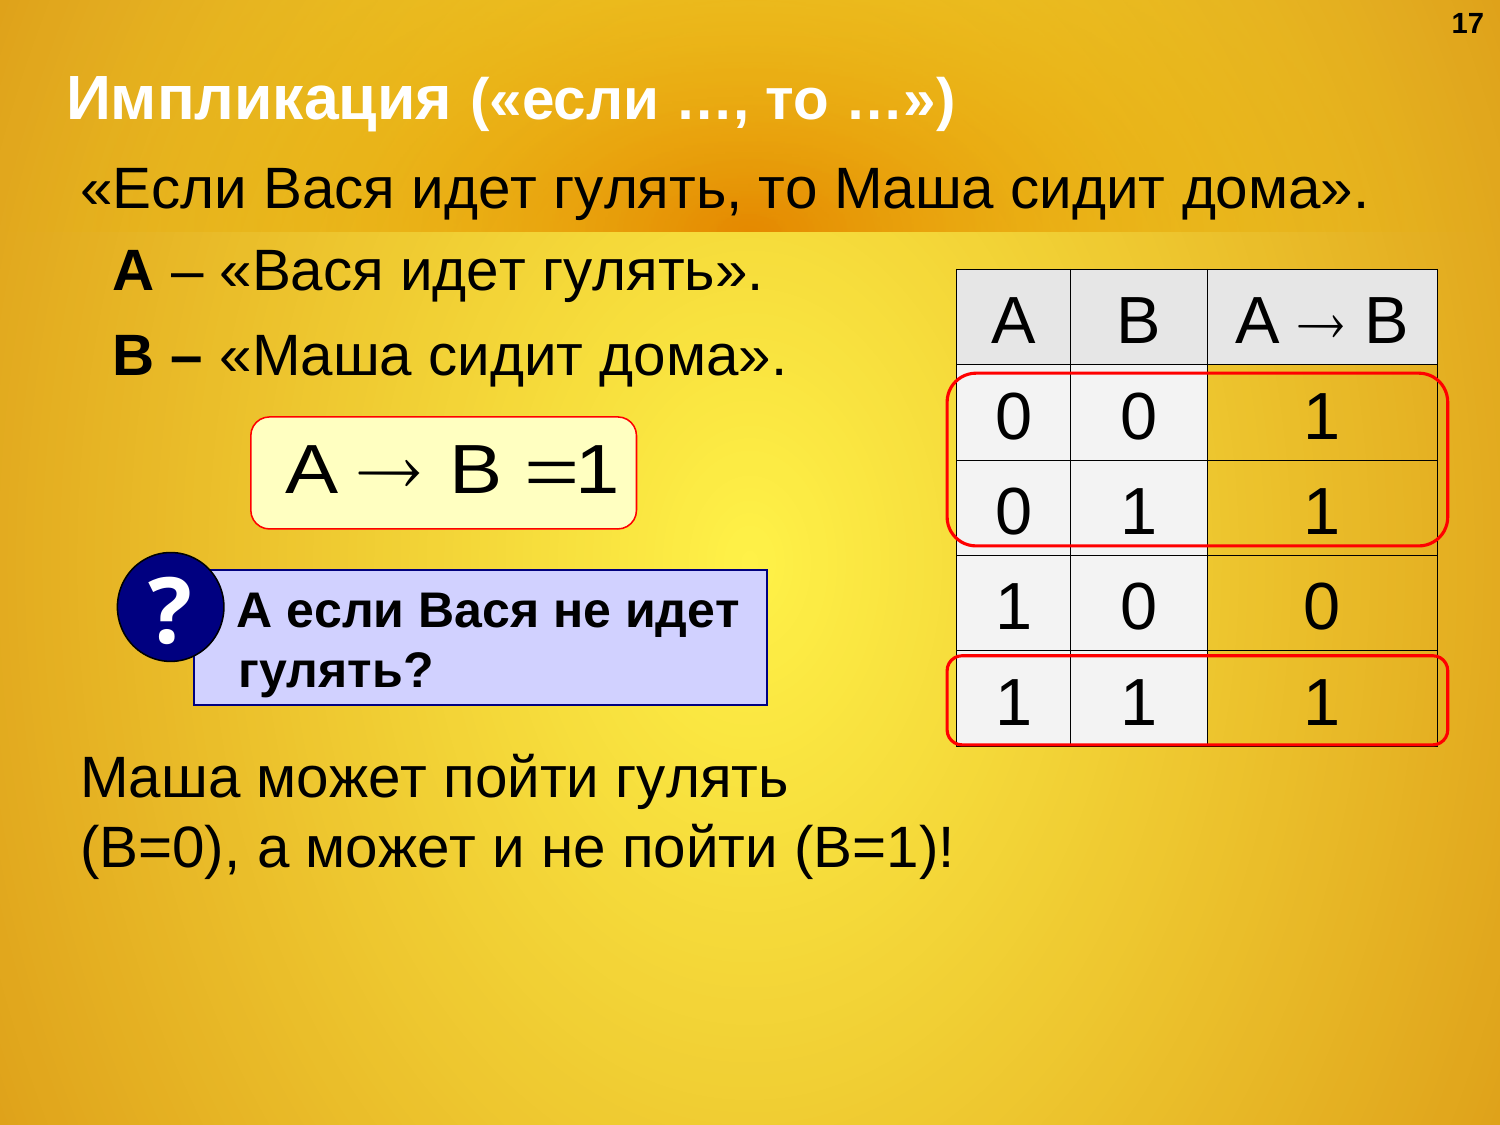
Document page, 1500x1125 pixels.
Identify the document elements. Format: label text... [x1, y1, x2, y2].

table_cell 1 [1071, 658, 1207, 743]
table_cell 0 [957, 365, 1070, 377]
text_box ? [117, 552, 224, 662]
table_cell 0 [1071, 375, 1207, 460]
table_cell 1 [1208, 543, 1437, 555]
table_header B [1071, 270, 1207, 364]
table_cell 0 [1071, 556, 1207, 650]
chart [272, 429, 625, 511]
table_cell 1 [957, 658, 1070, 743]
table_cell 1 [1071, 461, 1207, 544]
table_cell 1 [1071, 548, 1207, 555]
table_cell 0 [957, 375, 1070, 460]
text_box <номер> [1148, 0, 1499, 75]
table_cell 0 [1208, 556, 1437, 650]
table_cell 1 [957, 556, 1070, 650]
table_header А  B [1208, 270, 1437, 364]
table_cell 1 [1208, 461, 1437, 544]
table_cell 0 [1071, 365, 1207, 371]
table_header A [957, 270, 1070, 364]
text_box [250, 416, 637, 529]
text_box А если Вася не идет гулять? [193, 569, 768, 706]
table_cell 1 [1208, 365, 1437, 376]
table_cell 0 [957, 542, 1070, 555]
text_box «Если Вася идет гулять, то Маша сидит дома». A – «Вася идет гулять». B – «Маша сидит дома». Маша может пойти гулять (B=0), а может и не пойти (B=1)! [65, 142, 1438, 972]
title Импликация («если …, то …») [51, 49, 1426, 127]
table_cell 0 [957, 461, 1070, 544]
table_cell 1 [1208, 375, 1437, 460]
table_cell 1 [1208, 658, 1437, 743]
